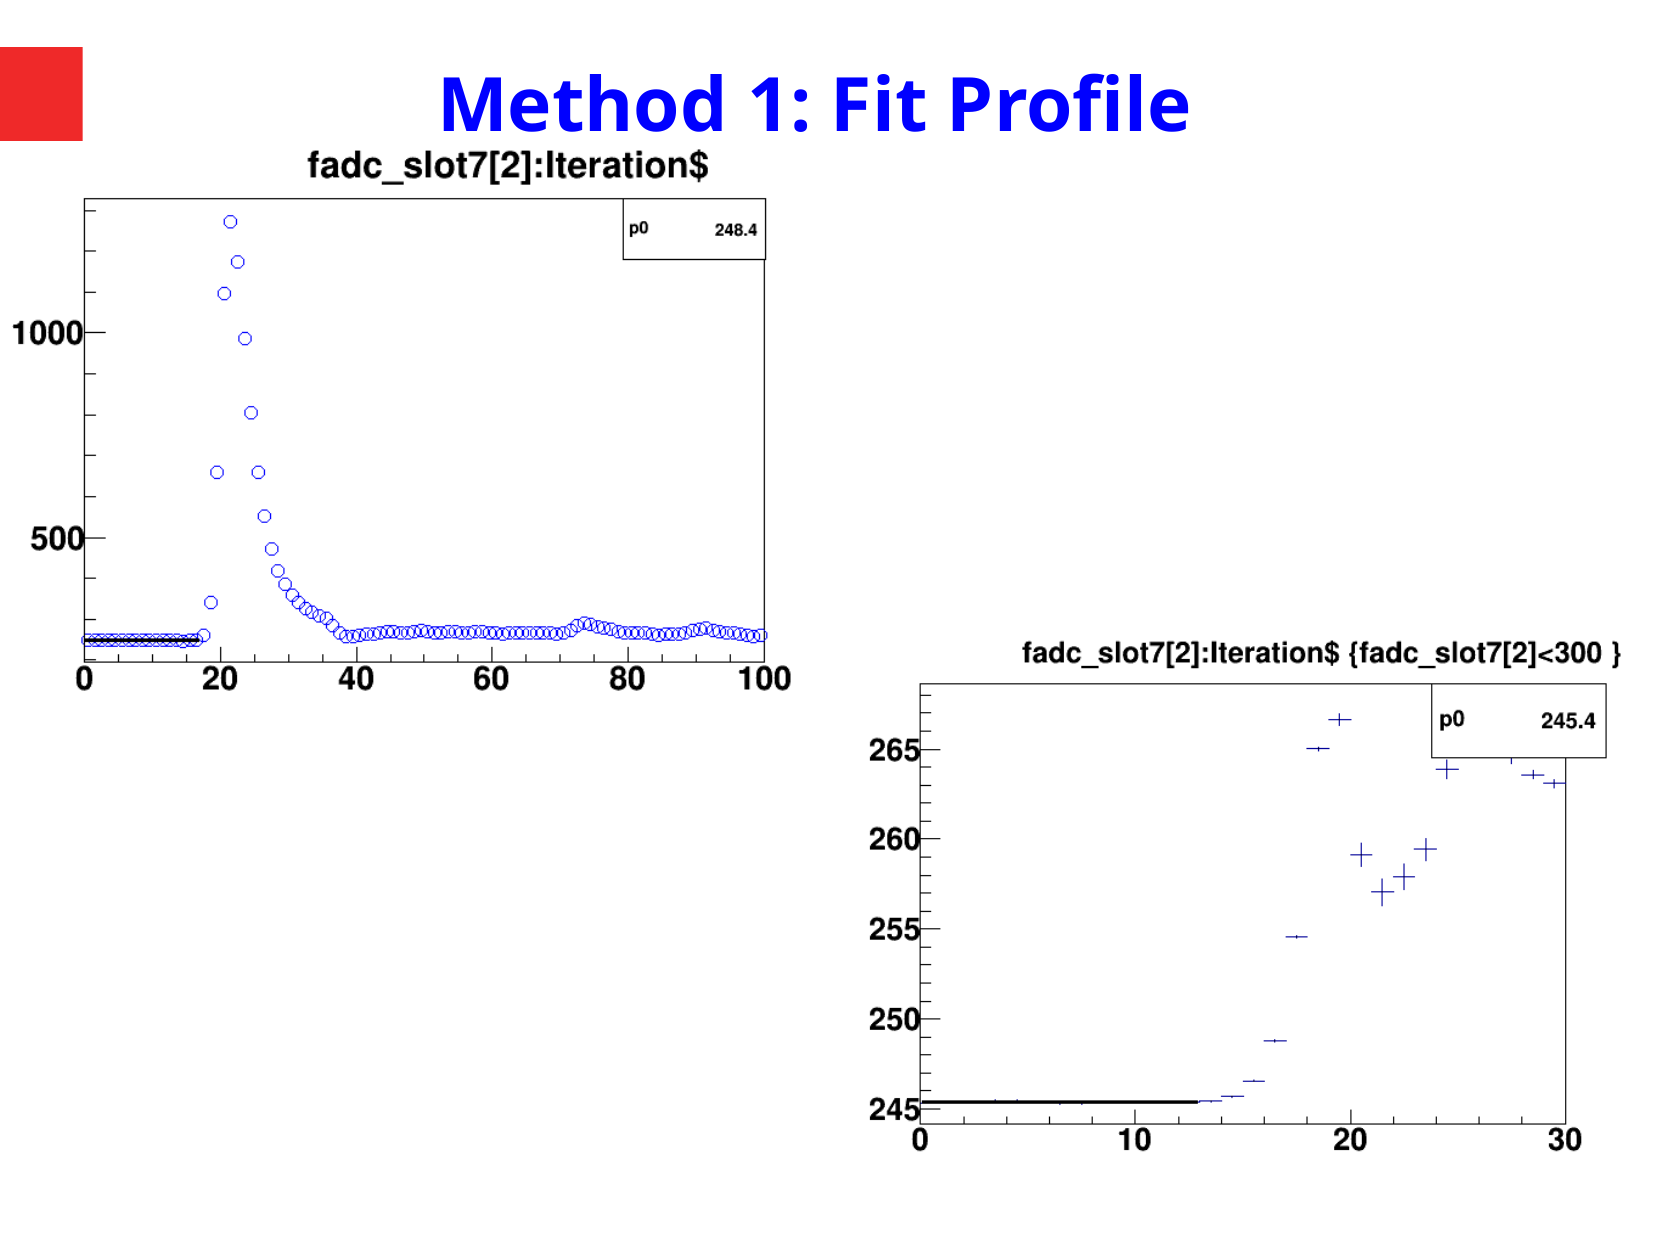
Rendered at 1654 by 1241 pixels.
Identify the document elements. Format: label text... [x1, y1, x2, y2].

picture [0, 141, 1646, 1179]
title Method 1: Fit Profile [88, 51, 1542, 154]
